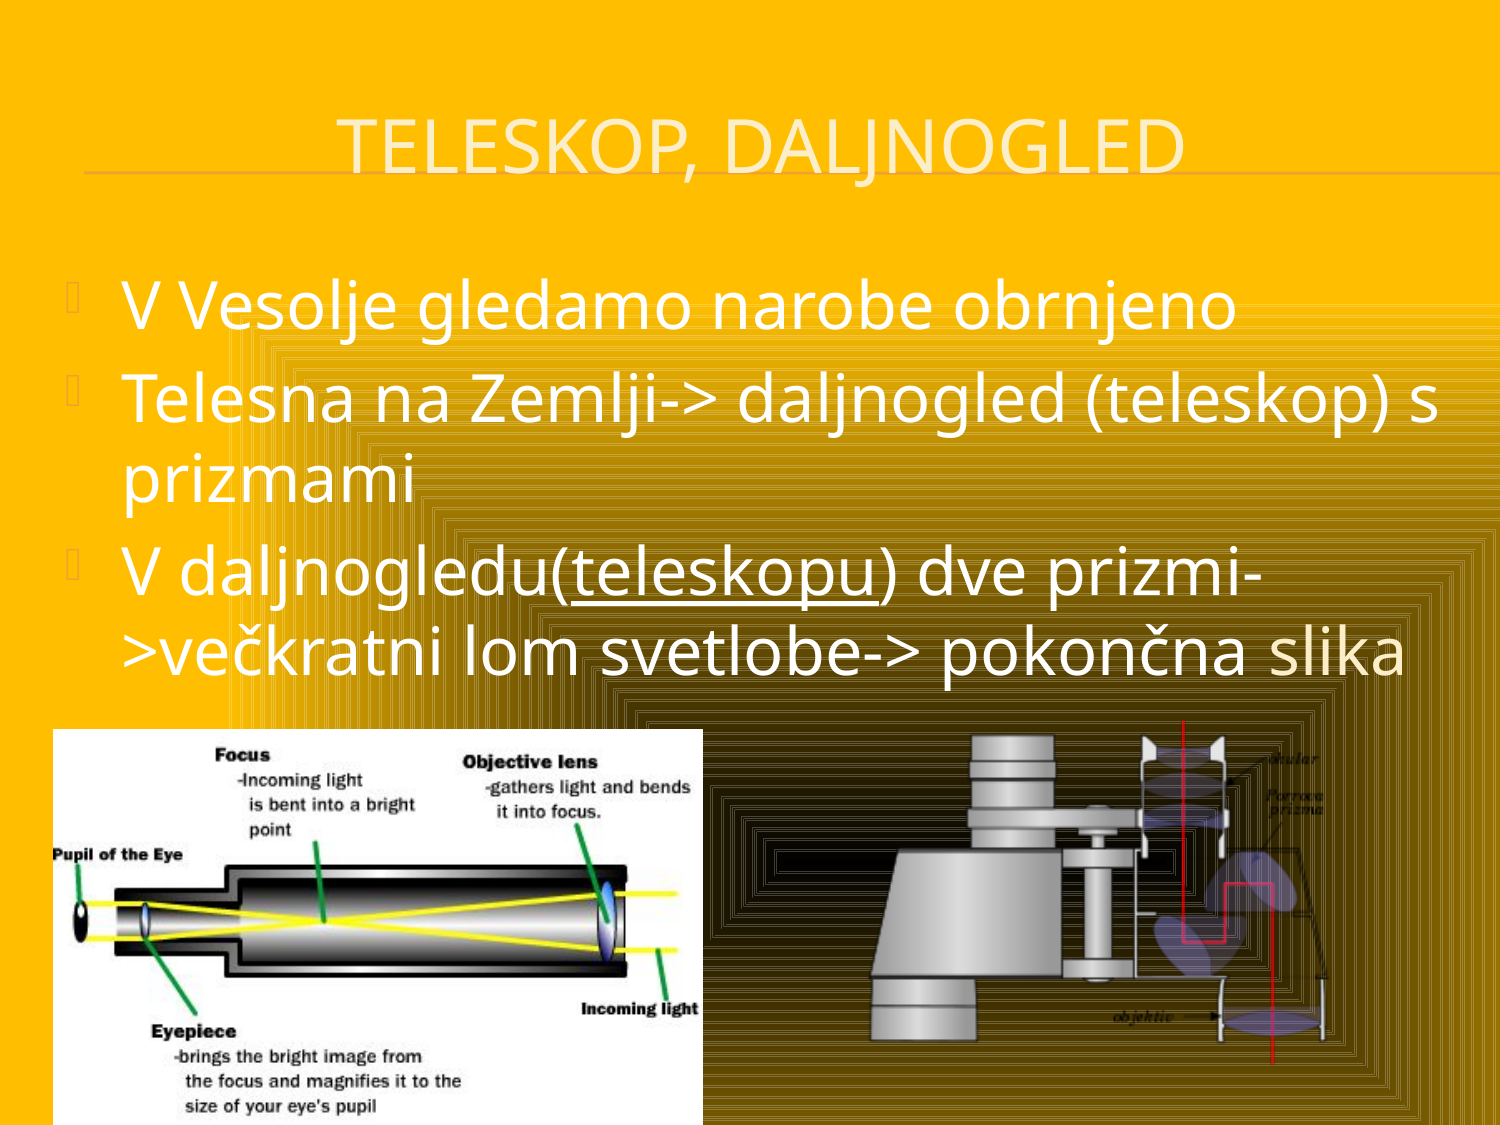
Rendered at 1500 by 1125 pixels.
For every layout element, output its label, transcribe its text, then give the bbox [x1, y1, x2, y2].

picture [856, 716, 1341, 1071]
list V Vesolje gledamo narobe obrnjeno Telesna na Zemlji-> daljnogled (teleskop) s prizmami V daljnogledu(teleskopu) dve prizmi->večkratni lom svetlobe-> pokončna slika [50, 254, 1475, 998]
title TELESKOP, Daljnogled [50, 75, 1475, 213]
picture [53, 729, 703, 1125]
